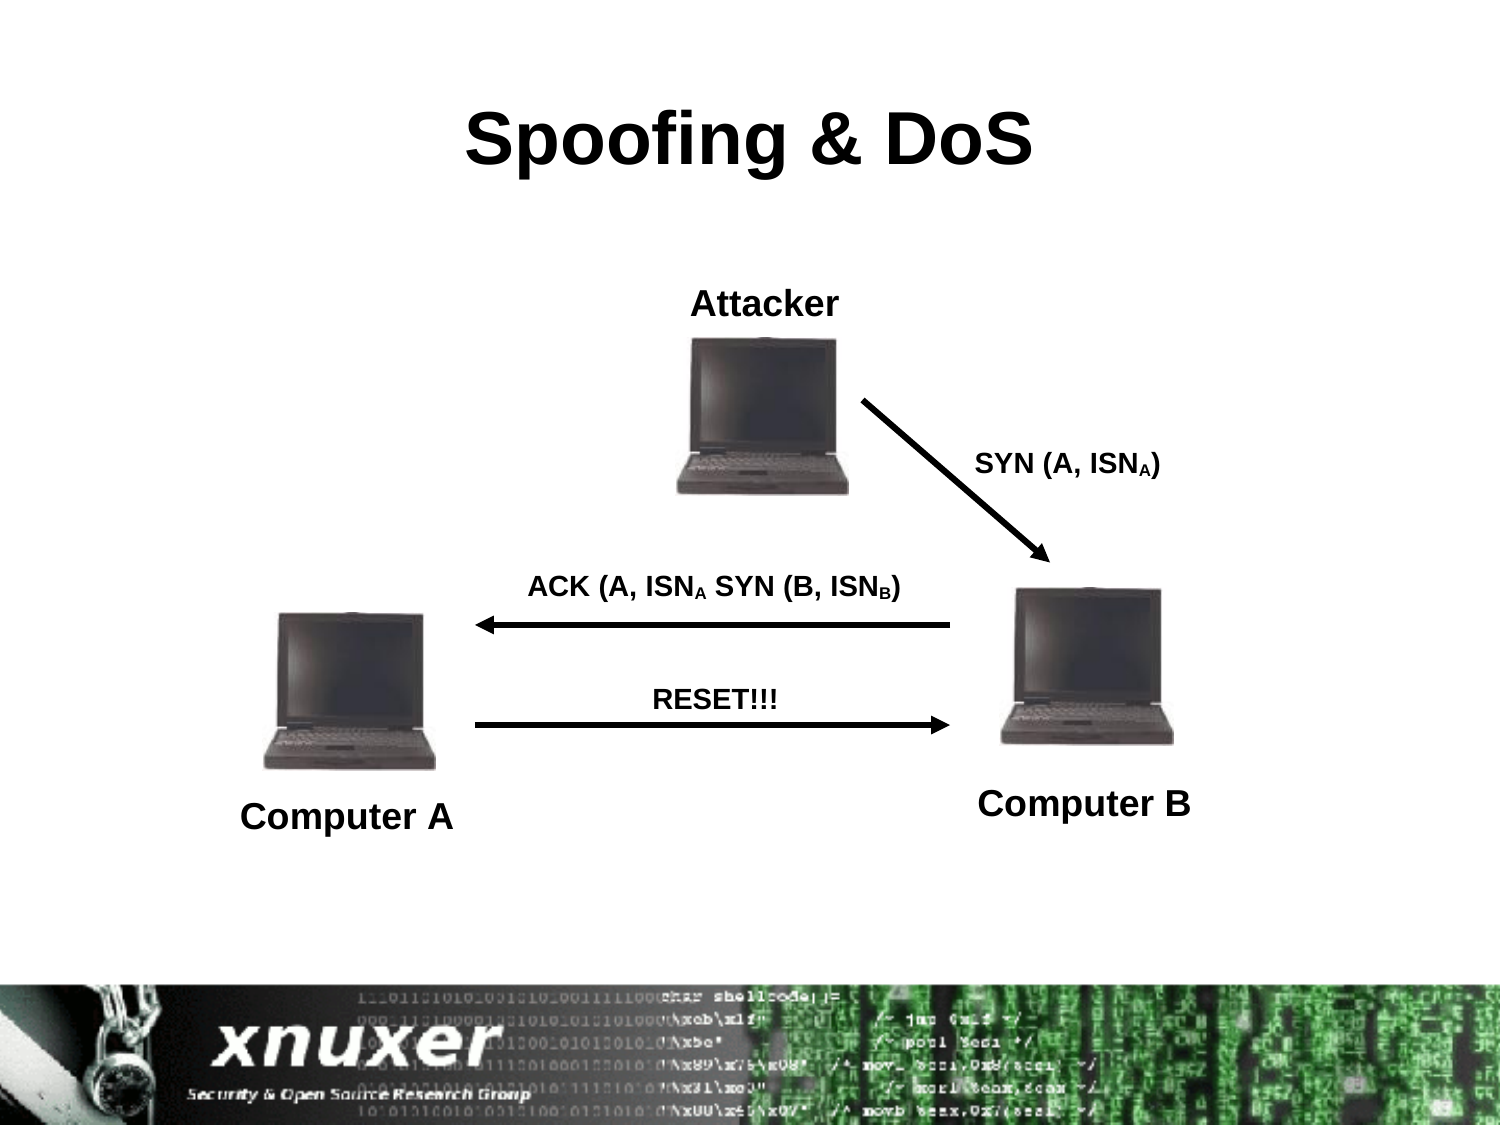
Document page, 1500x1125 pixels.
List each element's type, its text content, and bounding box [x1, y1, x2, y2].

text_box Computer A [225, 787, 470, 845]
text_box ACK (A, ISNA SYN (B, ISNB) [512, 562, 917, 611]
title Spoofing & DoS [75, 45, 1426, 233]
text_box SYN (A, ISNA) [959, 439, 1176, 488]
text_box Attacker [675, 275, 855, 333]
text_box RESET!!! [637, 675, 794, 724]
picture [0, 0, 1500, 1125]
text_box Computer B [962, 774, 1207, 833]
